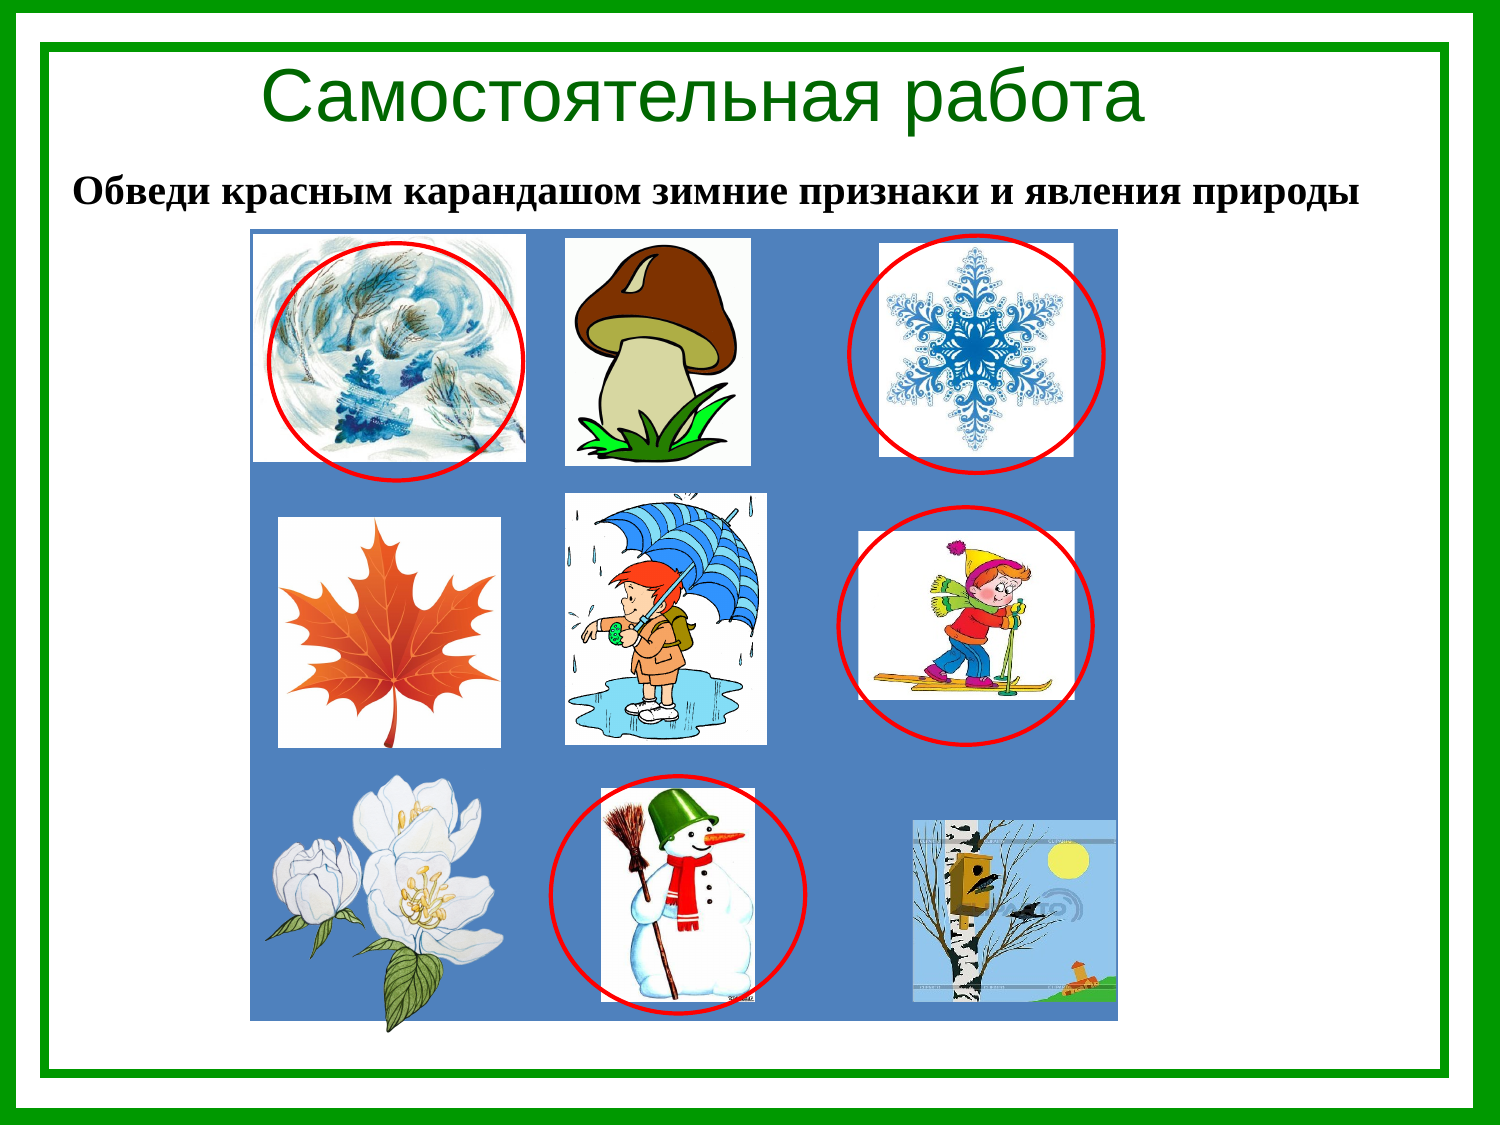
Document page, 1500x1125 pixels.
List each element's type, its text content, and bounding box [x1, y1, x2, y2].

picture [879, 243, 923, 273]
picture [1047, 531, 1075, 560]
picture [470, 369, 526, 462]
picture [858, 531, 1075, 700]
table_header [534, 229, 826, 493]
picture [1030, 243, 1074, 274]
text_box Обведи красным карандашом зимние признаки и явления природы [44, 151, 1388, 220]
picture [249, 769, 511, 1037]
picture [601, 993, 616, 1002]
text_box Самостоятельная работа [246, 39, 1161, 144]
picture [740, 993, 755, 1002]
table_cell [534, 757, 826, 1021]
picture [601, 788, 755, 1002]
table_header [826, 229, 1118, 493]
picture [879, 435, 906, 457]
picture [1046, 435, 1074, 457]
table_cell [250, 757, 534, 1021]
table_header [250, 229, 534, 493]
table_cell [826, 493, 1118, 757]
picture [601, 788, 615, 797]
picture [272, 246, 521, 462]
picture [1069, 692, 1075, 700]
picture [879, 243, 1074, 457]
picture [741, 788, 755, 797]
picture [278, 517, 501, 748]
picture [858, 531, 884, 557]
picture [912, 820, 1117, 1002]
table_cell [250, 493, 534, 757]
picture [253, 234, 526, 462]
table_cell [826, 757, 1118, 1021]
picture [565, 493, 767, 745]
table_cell [534, 493, 826, 757]
picture [565, 238, 751, 466]
